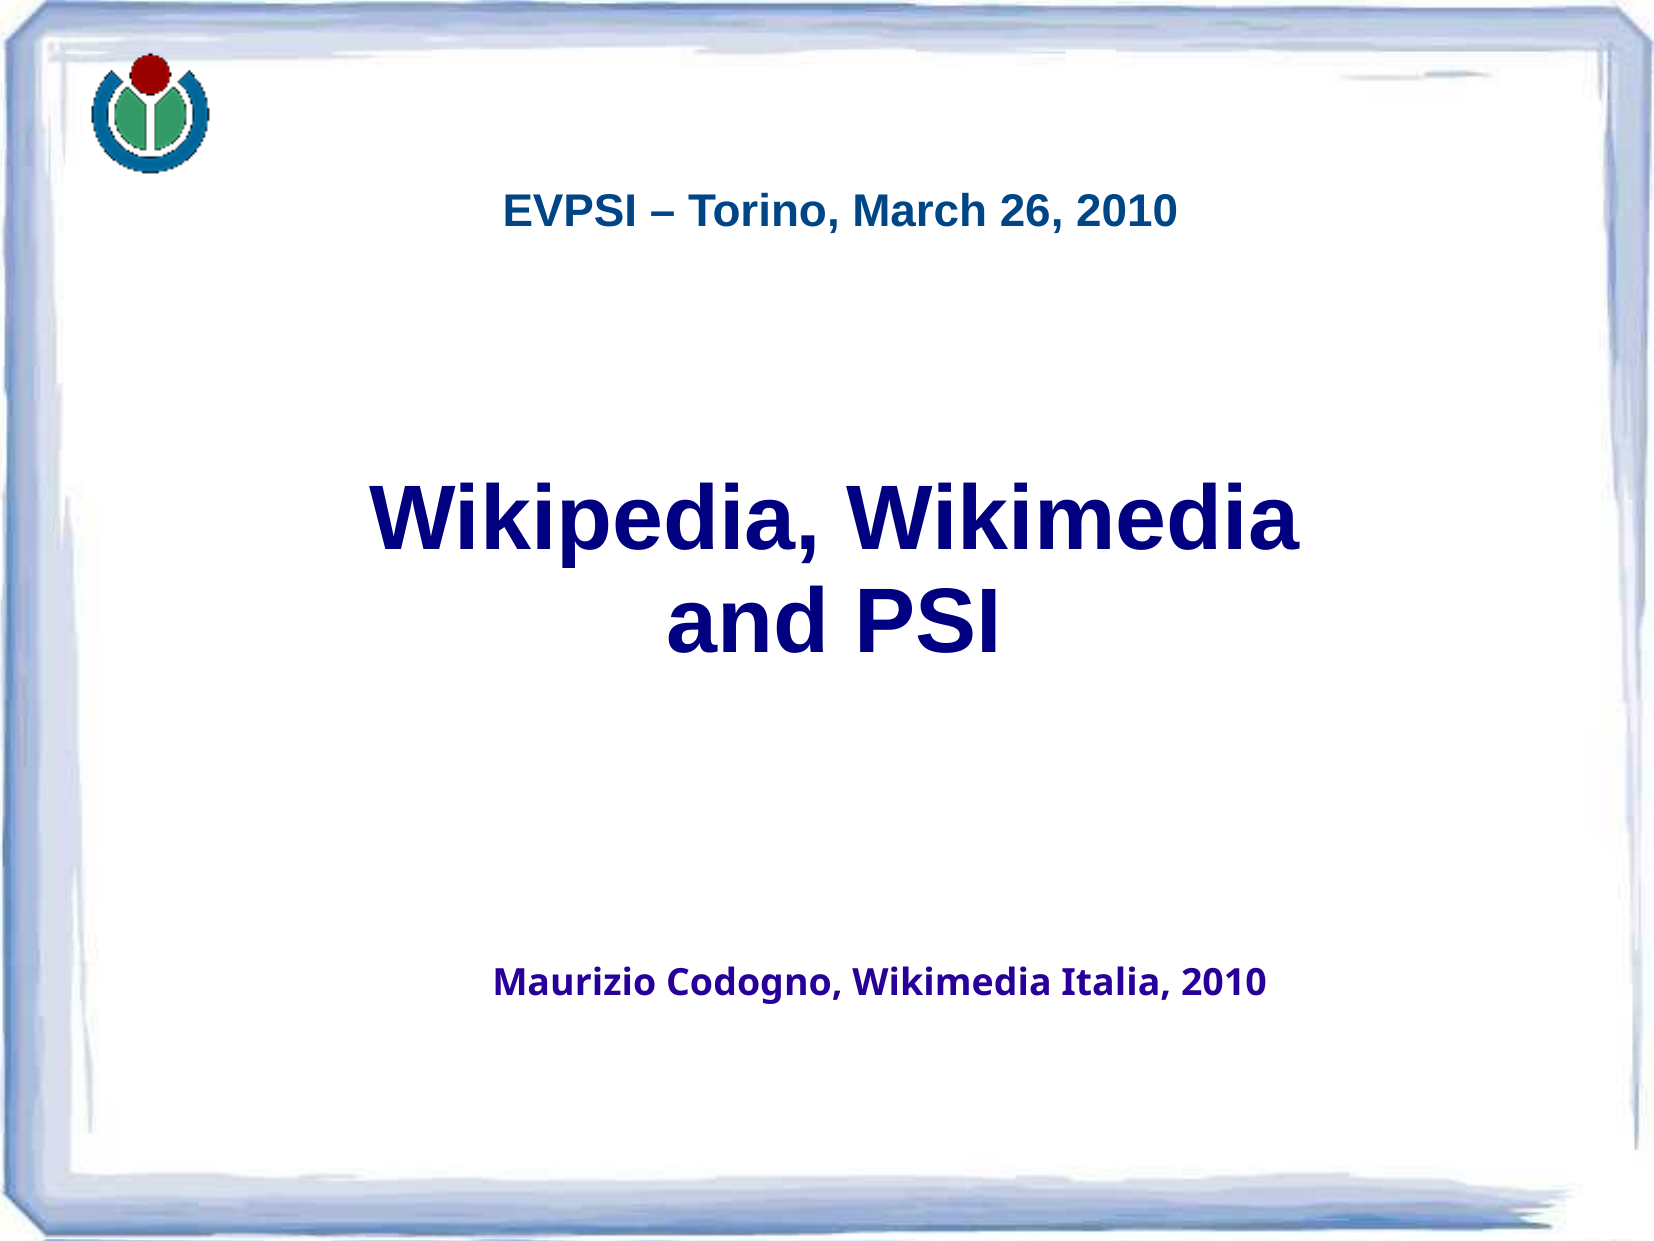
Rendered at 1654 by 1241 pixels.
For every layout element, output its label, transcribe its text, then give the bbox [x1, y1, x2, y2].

text_box Wikipedia, Wikimedia and PSI [354, 459, 1315, 680]
subtitle [118, 177, 1571, 1004]
picture [0, 0, 1654, 1241]
text_box EVPSI – Torino, March 26, 2010 [487, 177, 1194, 245]
title Maurizio Codogno, Wikimedia Italia, 2010 [135, 957, 1625, 1004]
